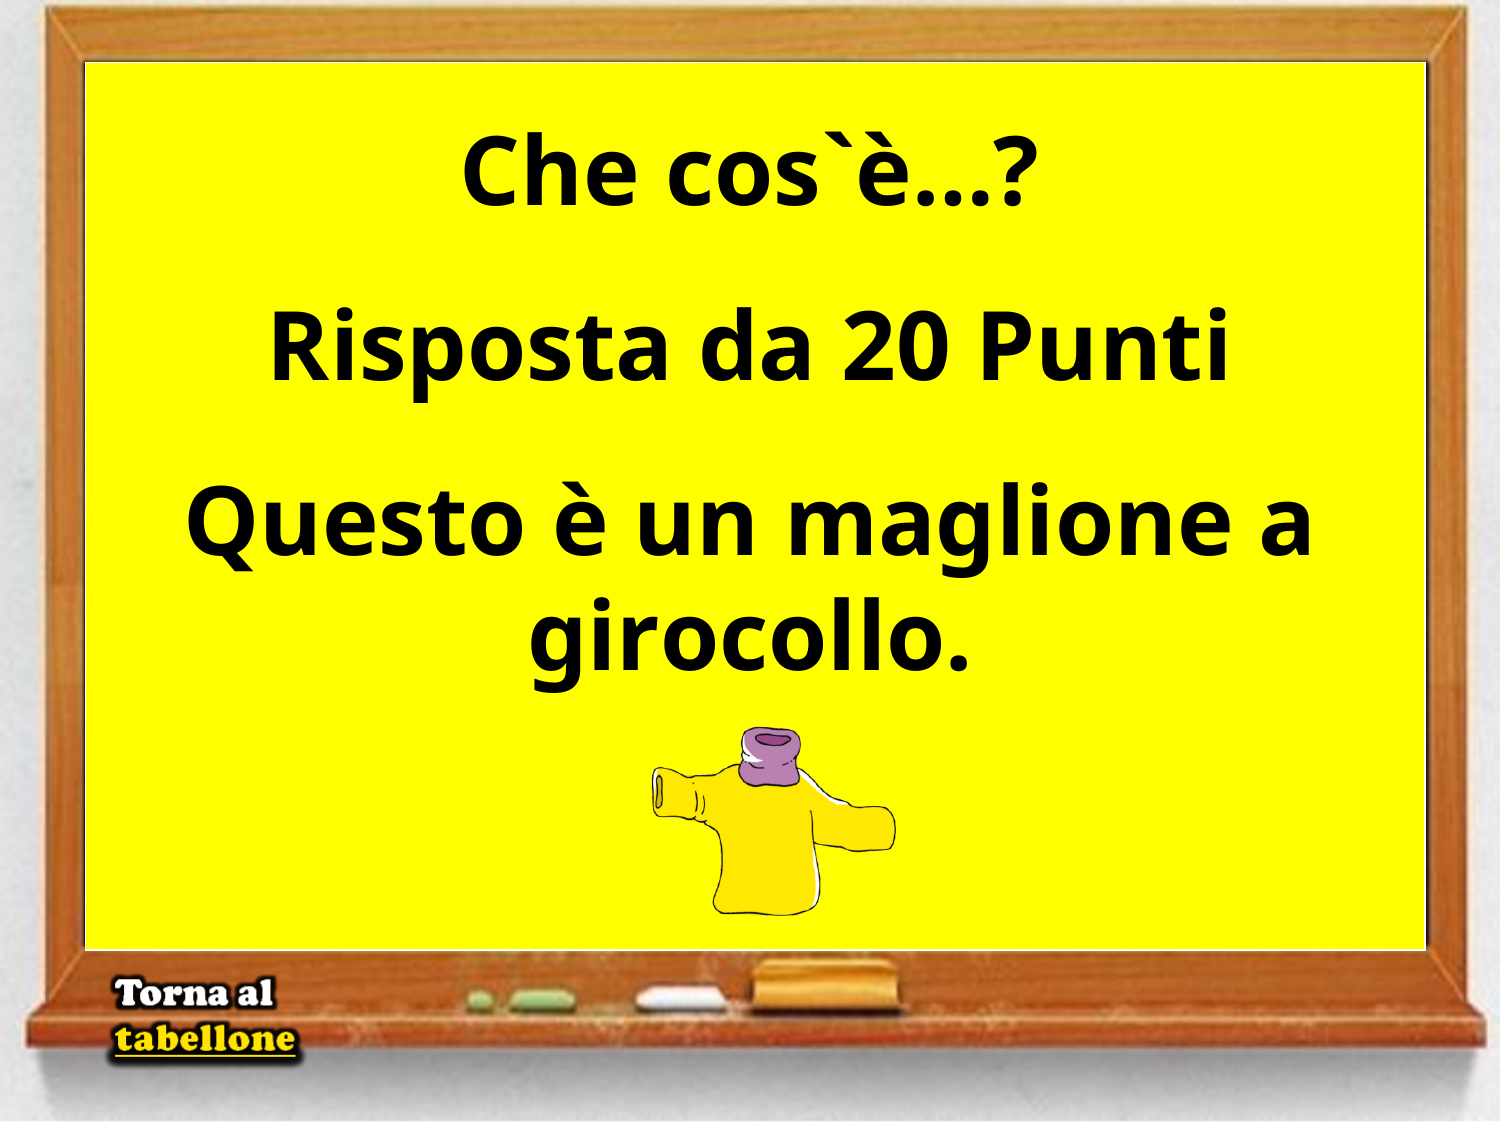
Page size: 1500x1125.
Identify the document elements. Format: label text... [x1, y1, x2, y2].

text_box Che cos`è…? Risposta da 20 Punti Questo è un maglione a girocollo. [87, 102, 1413, 873]
text_box [85, 62, 1426, 950]
picture [0, 0, 1500, 1125]
